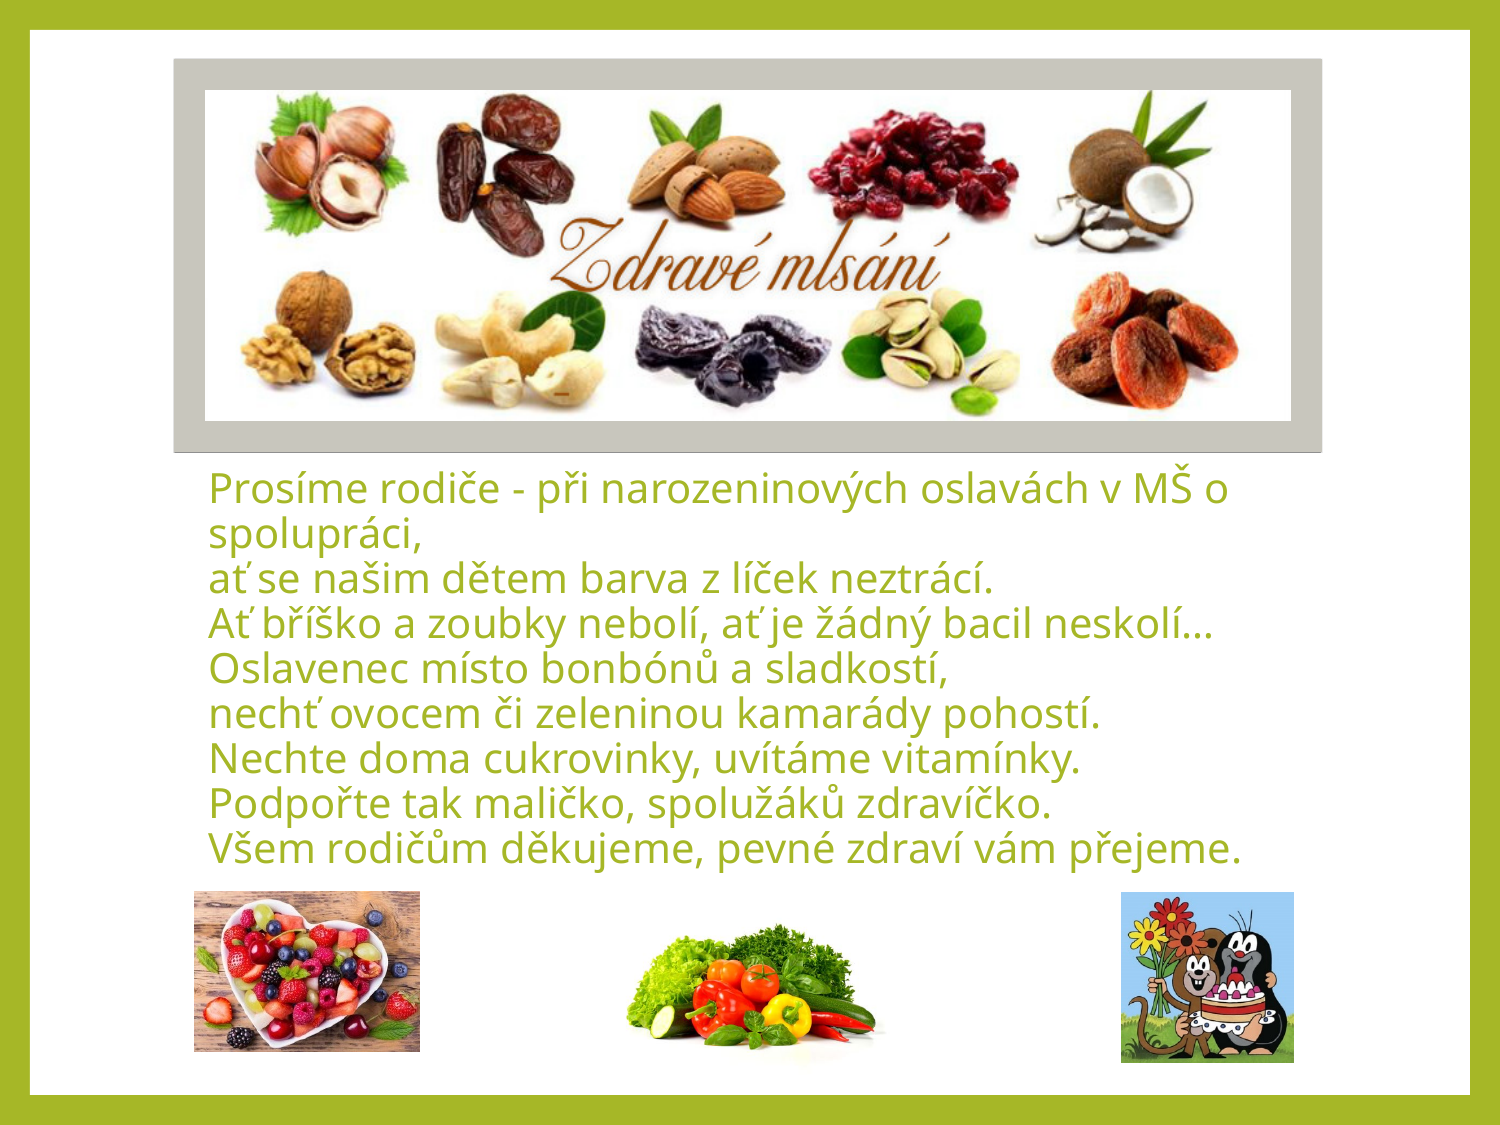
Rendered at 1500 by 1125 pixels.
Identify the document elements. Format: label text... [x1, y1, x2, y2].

picture [194, 891, 420, 1052]
title Prosíme rodiče - při narozeninových oslavách v MŠ o spolupráci, ať se našim dětem barva z líček neztrácí. Ať bříško a zoubky nebolí, ať je žádný bacil neskolí… Oslavenec místo bonbónů a sladkostí, nechť ovocem či zeleninou kamarády pohostí. Nechte doma cukrovinky, uvítáme vitamínky. Podpořte tak maličko, spolužáků zdravíčko. Všem rodičům děkujeme, pevné zdraví vám přejeme. [193, 491, 1317, 849]
picture [205, 90, 1291, 421]
picture [591, 892, 915, 1075]
picture [1121, 892, 1294, 1063]
